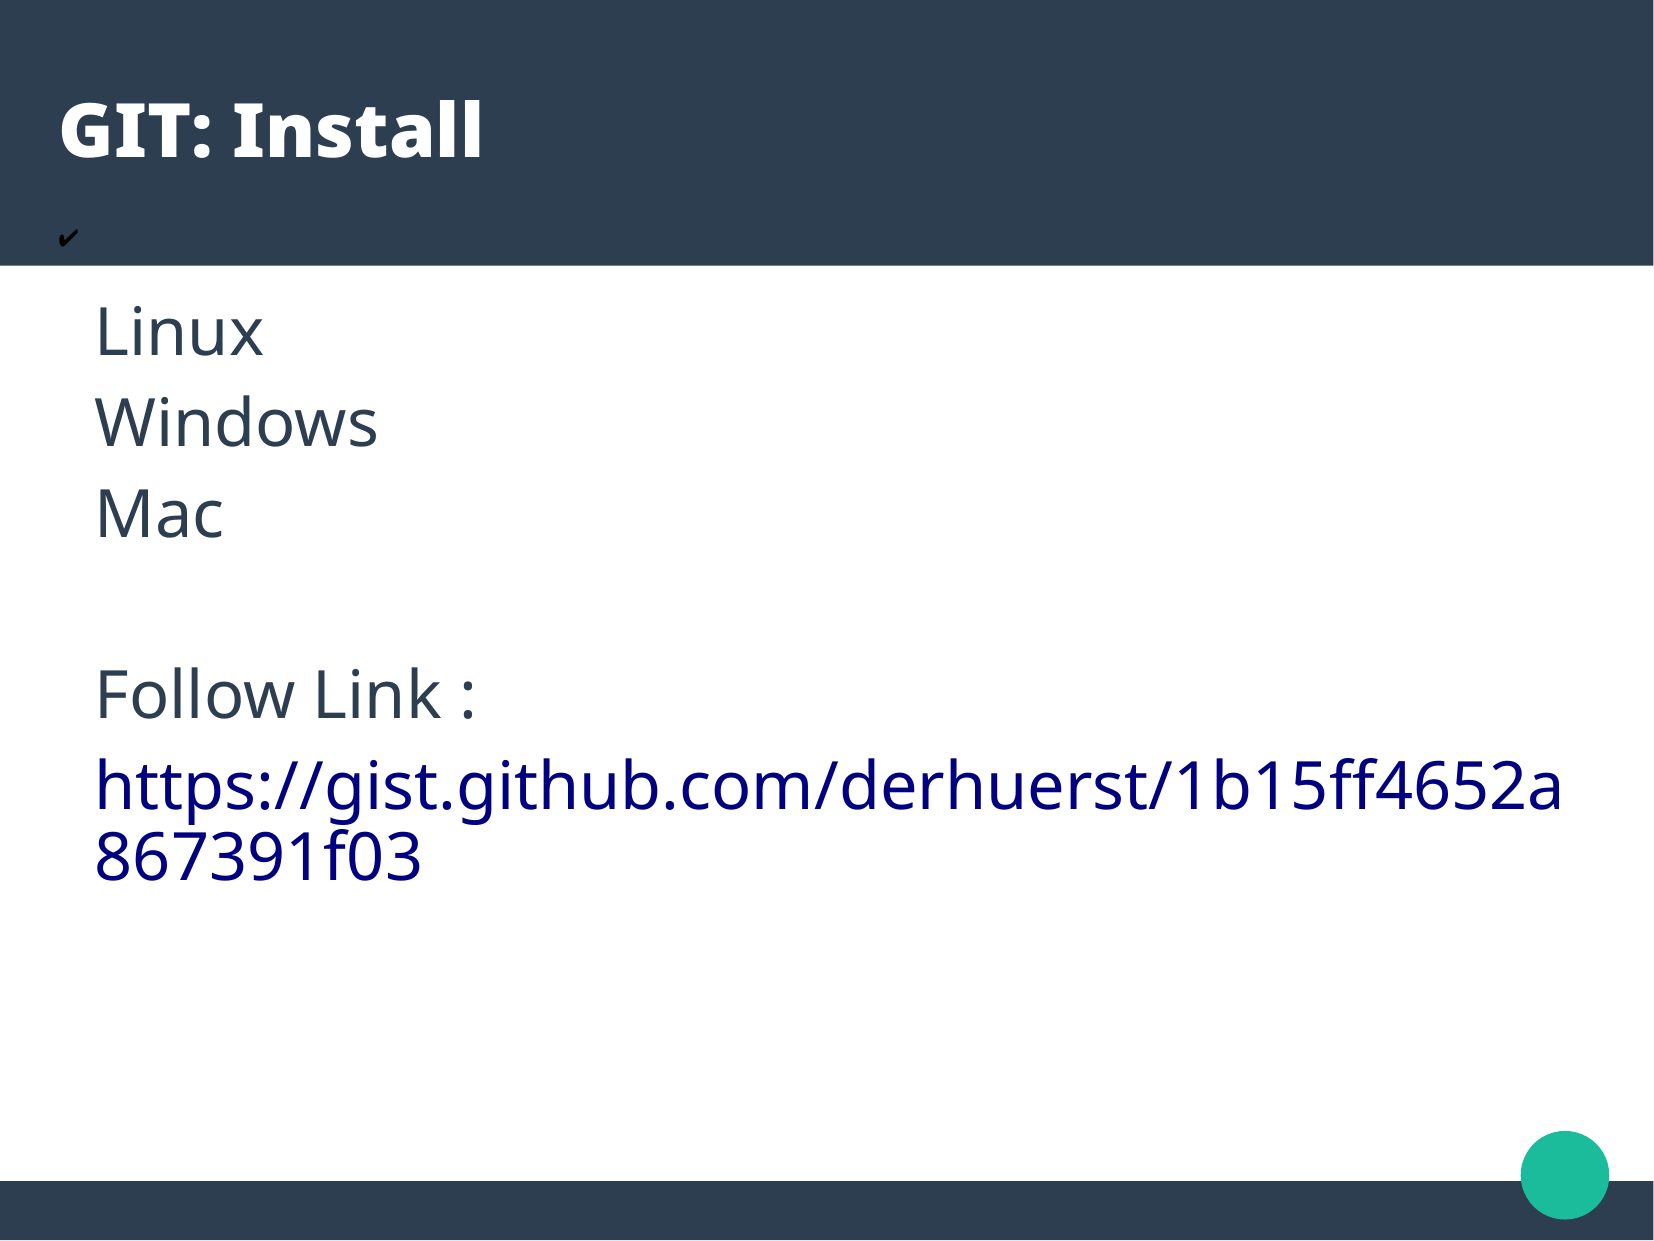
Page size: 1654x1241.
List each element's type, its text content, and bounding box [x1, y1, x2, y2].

title GIT: Install [59, 40, 1595, 216]
subtitle GIT is available with all OS. Linux Windows Mac Follow Link : https://gist.github.com/derhuerst/1b15ff4652a867391f03 [59, 271, 1595, 1205]
